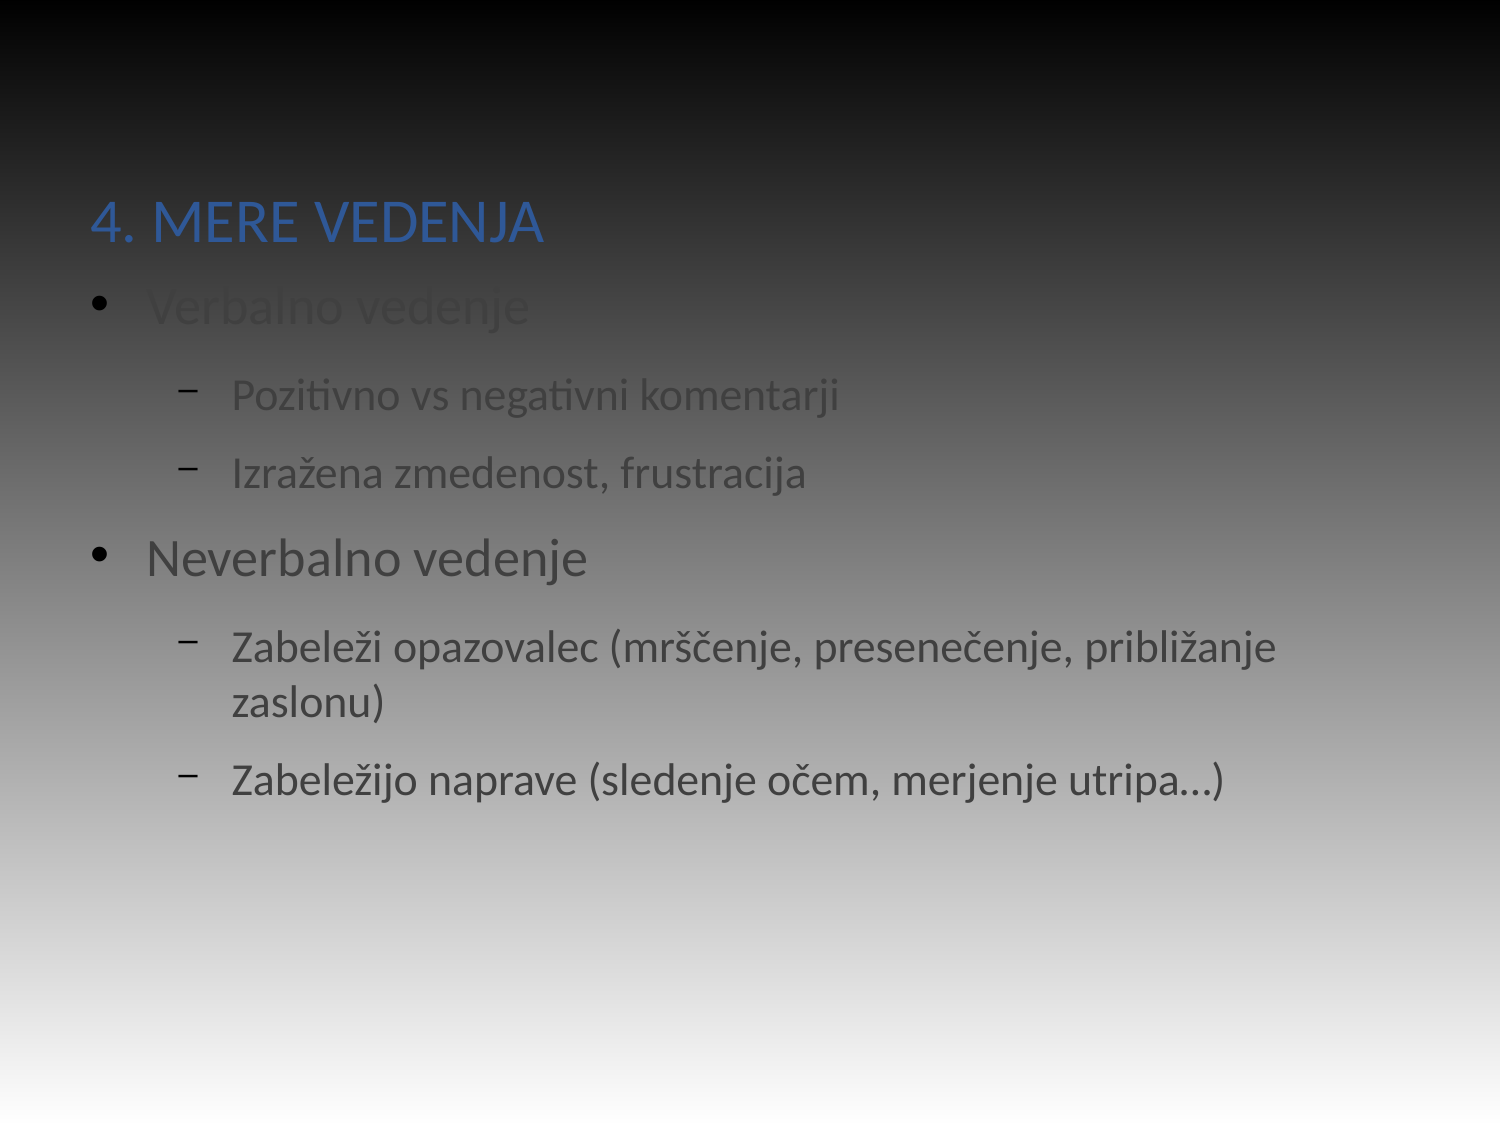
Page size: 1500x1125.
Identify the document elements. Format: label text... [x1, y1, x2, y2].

title 4. MERE VEDENJA [75, 0, 1425, 262]
list Verbalno vedenje Pozitivno vs negativni komentarji Izražena zmedenost, frustracija Neverbalno vedenje Zabeleži opazovalec (mrščenje, presenečenje, približanje zaslonu) Zabeležijo naprave (sledenje očem, merjenje utripa…) [75, 262, 1425, 1005]
